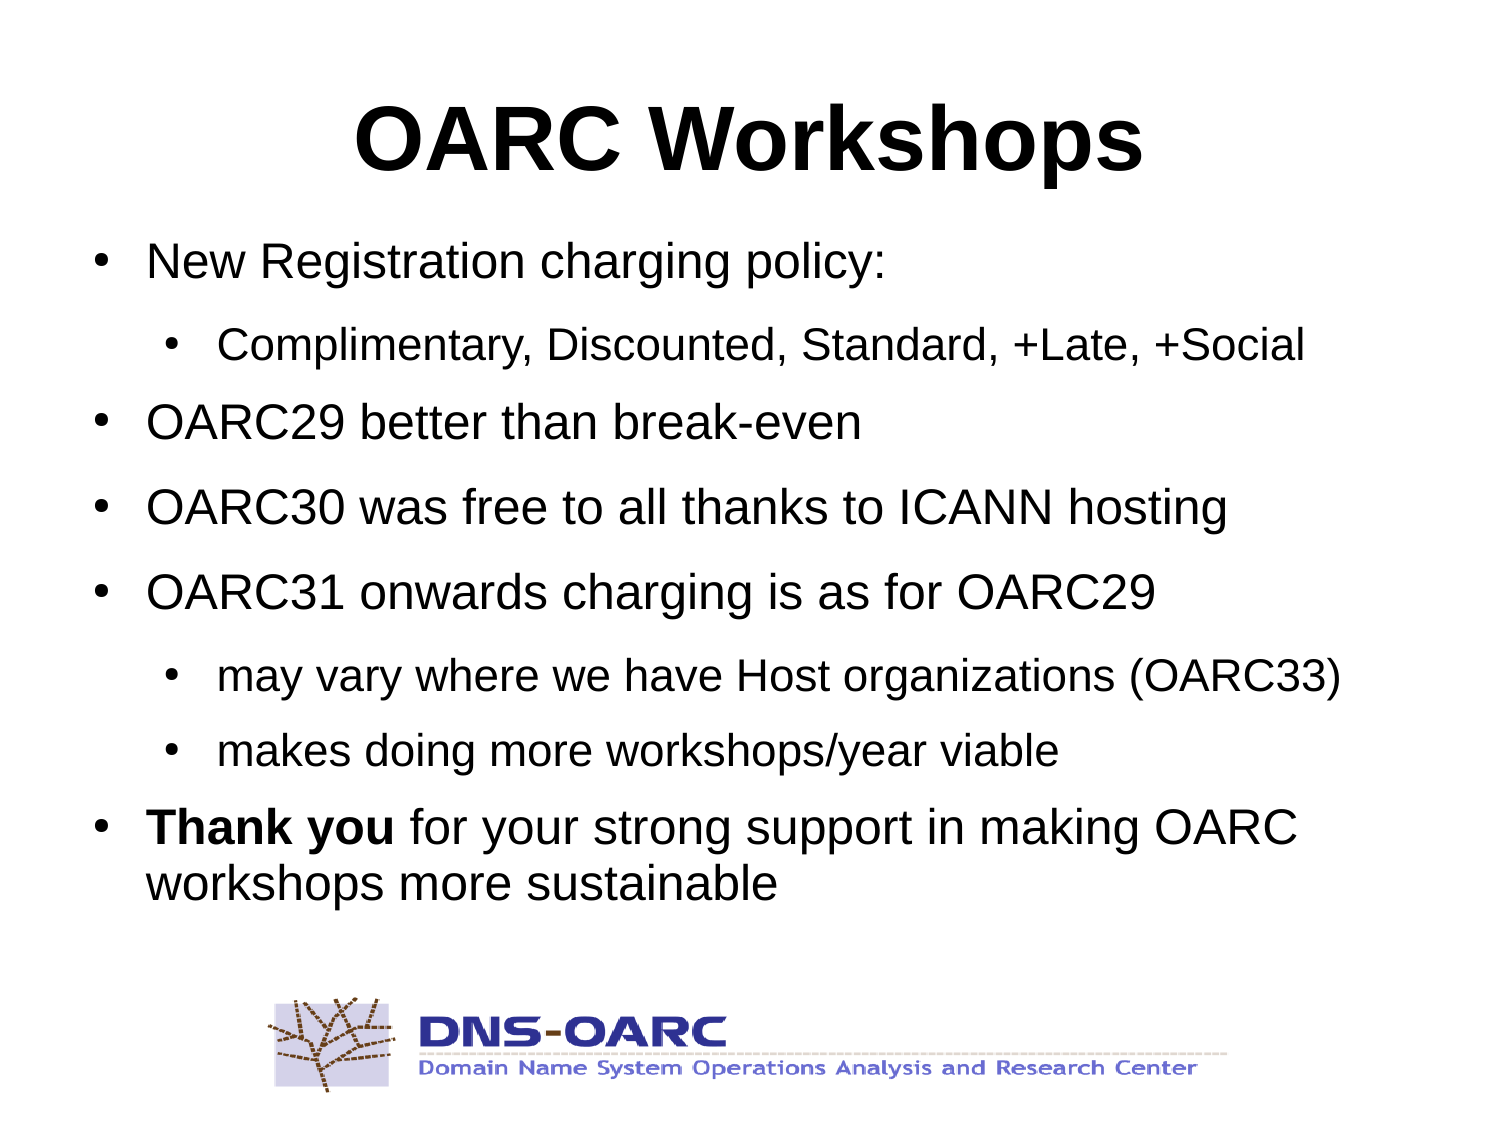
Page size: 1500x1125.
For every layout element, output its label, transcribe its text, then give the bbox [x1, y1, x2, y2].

title OARC Workshops [75, 44, 1425, 233]
list New Registration charging policy: Complimentary, Discounted, Standard, +Late, +Social OARC29 better than break-even OARC30 was free to all thanks to ICANN hosting OARC31 onwards charging is as for OARC29 may vary where we have Host organizations (OARC33) makes doing more workshops/year viable Thank you for your strong support in making OARC workshops more sustainable [75, 233, 1425, 887]
picture [214, 991, 1259, 1099]
